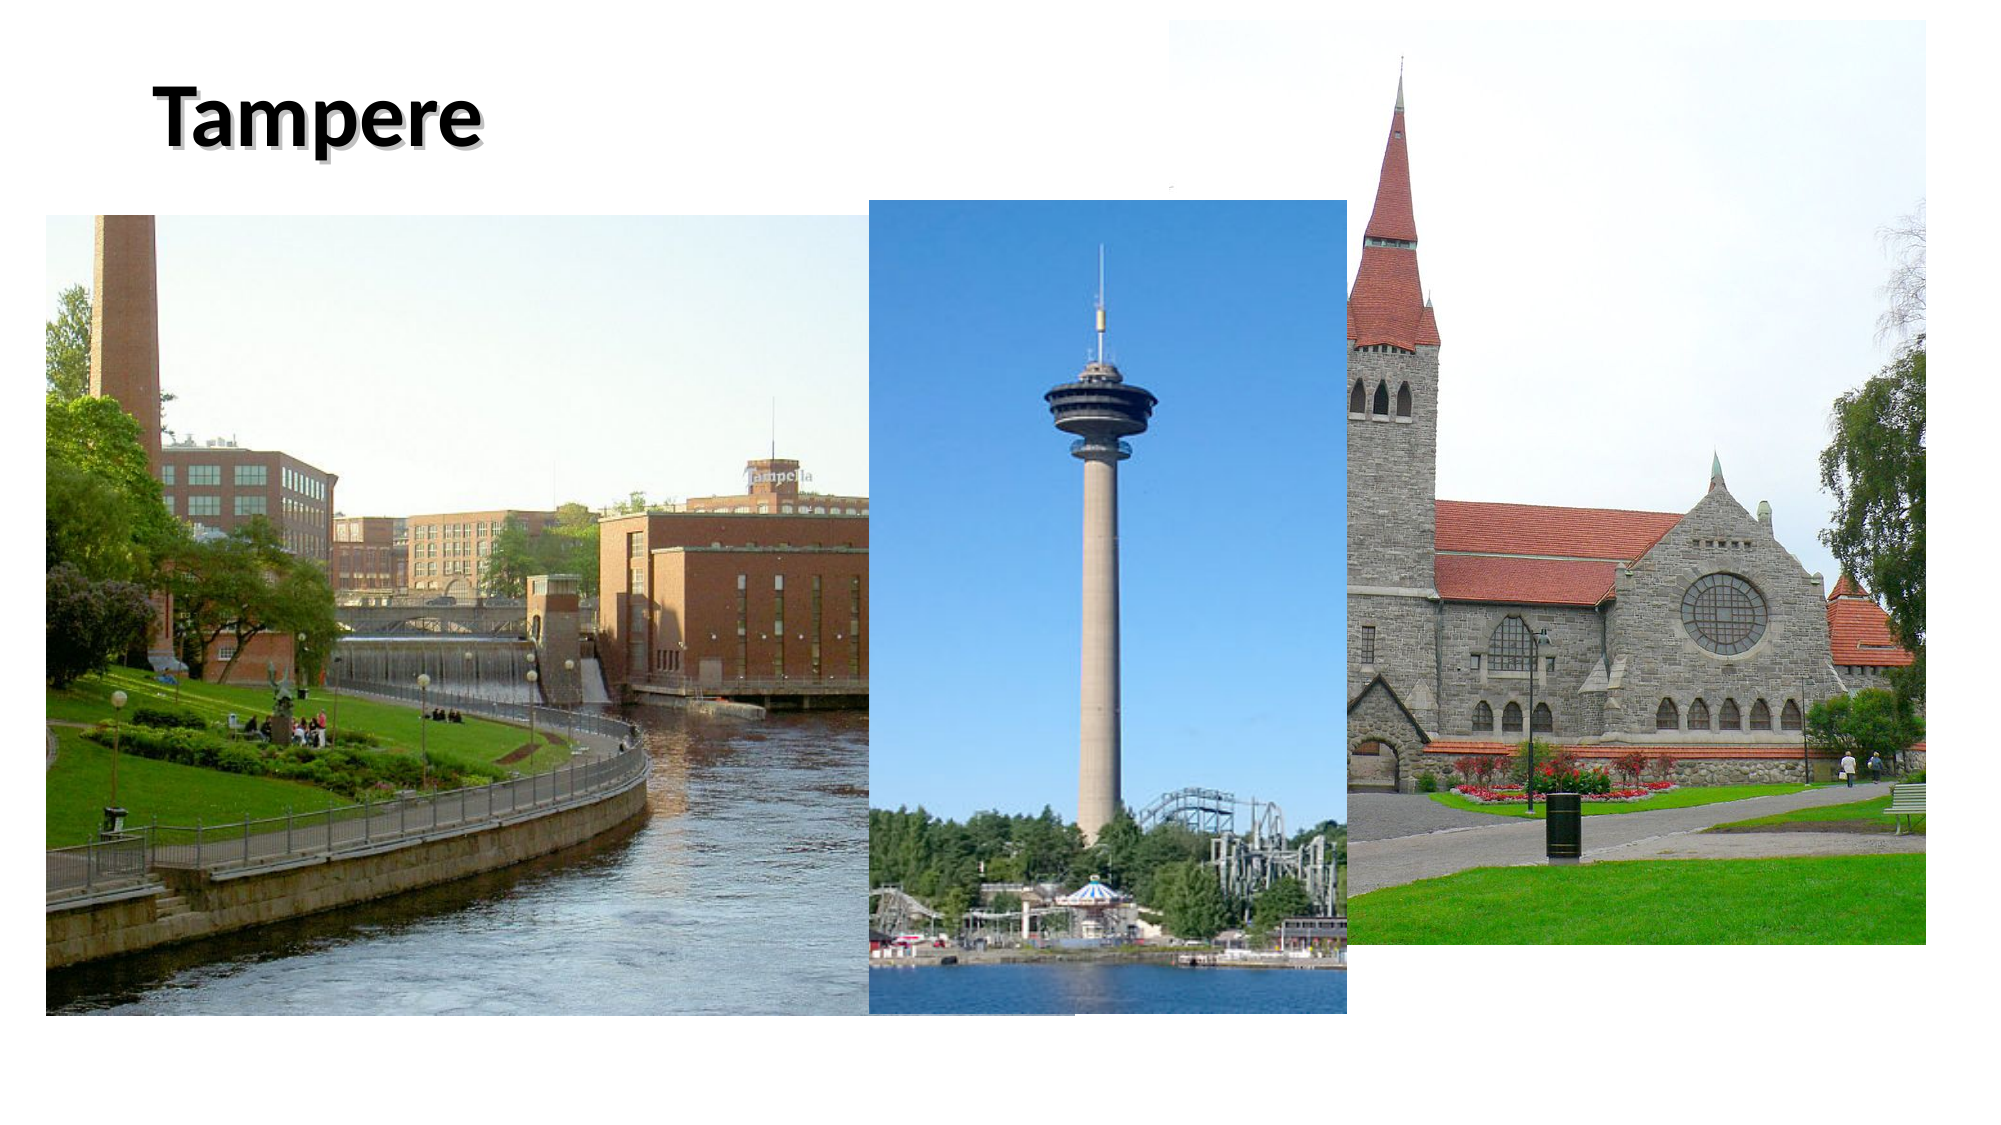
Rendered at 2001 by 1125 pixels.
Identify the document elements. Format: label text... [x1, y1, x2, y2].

title Tampere [137, 59, 1169, 215]
picture [46, 20, 1926, 1016]
